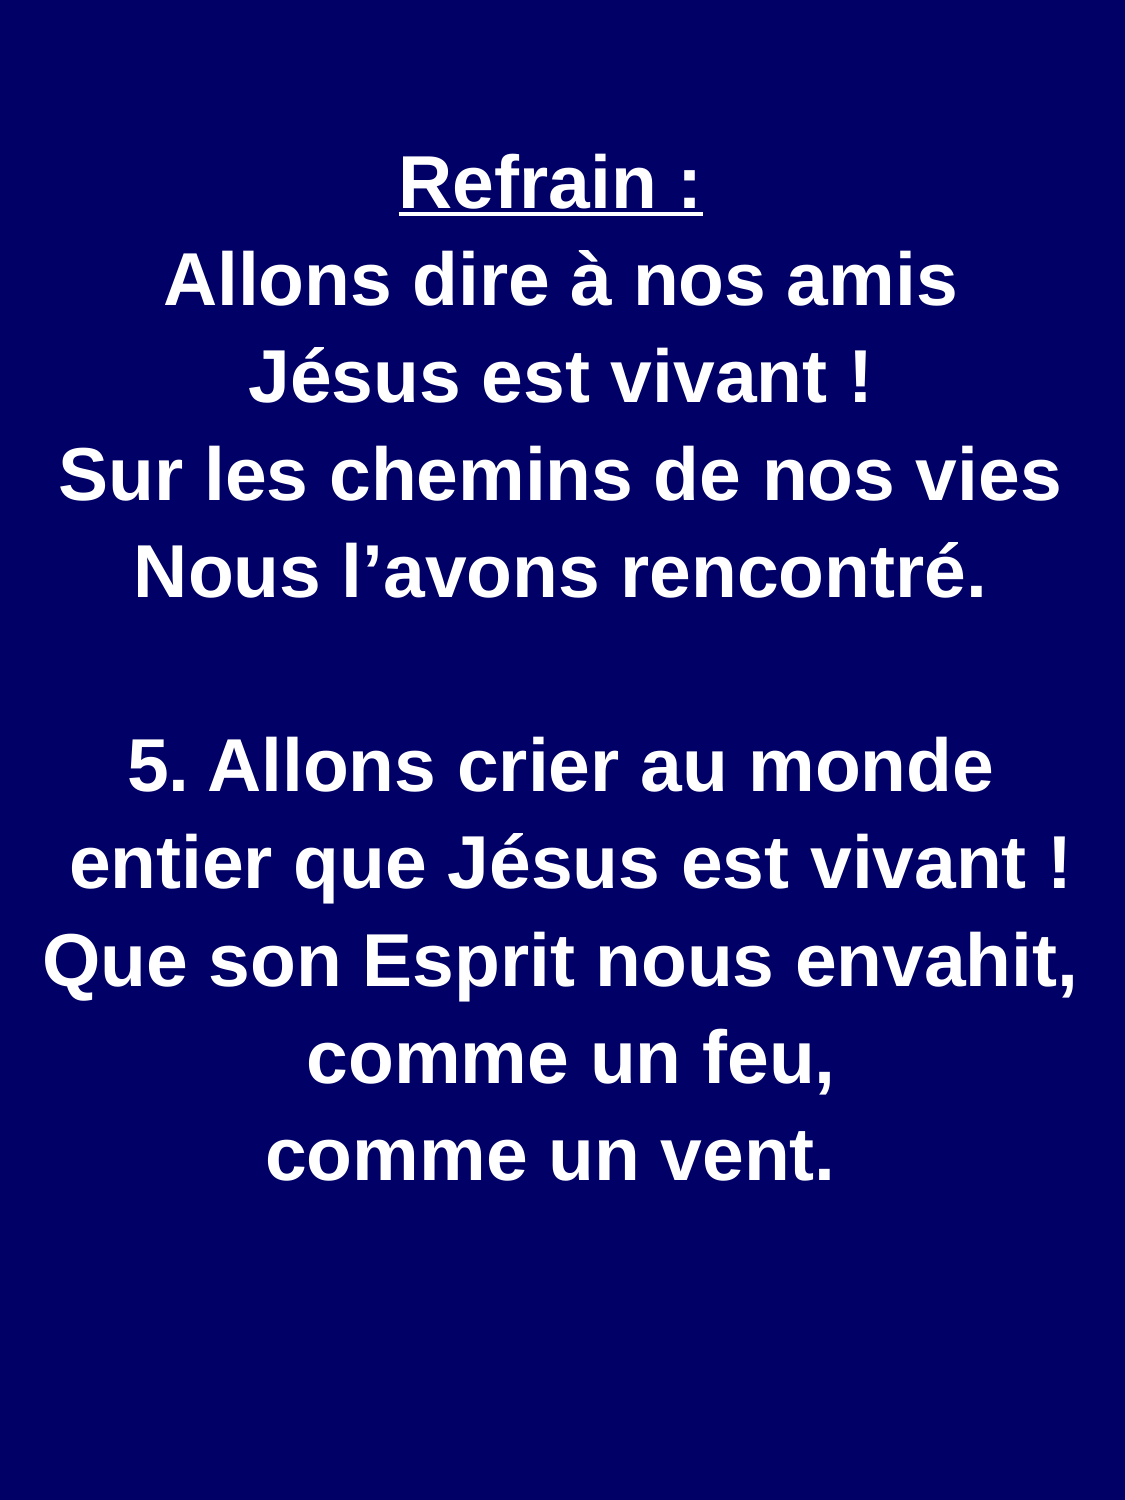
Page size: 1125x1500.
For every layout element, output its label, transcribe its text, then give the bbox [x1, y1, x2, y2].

text_box Refrain : Allons dire à nos amis Jésus est vivant ! Sur les chemins de nos vies Nous l’avons rencontré. 5. Allons crier au monde entier que Jésus est vivant ! Que son Esprit nous envahit, comme un feu, comme un vent. [11, 35, 1111, 1441]
